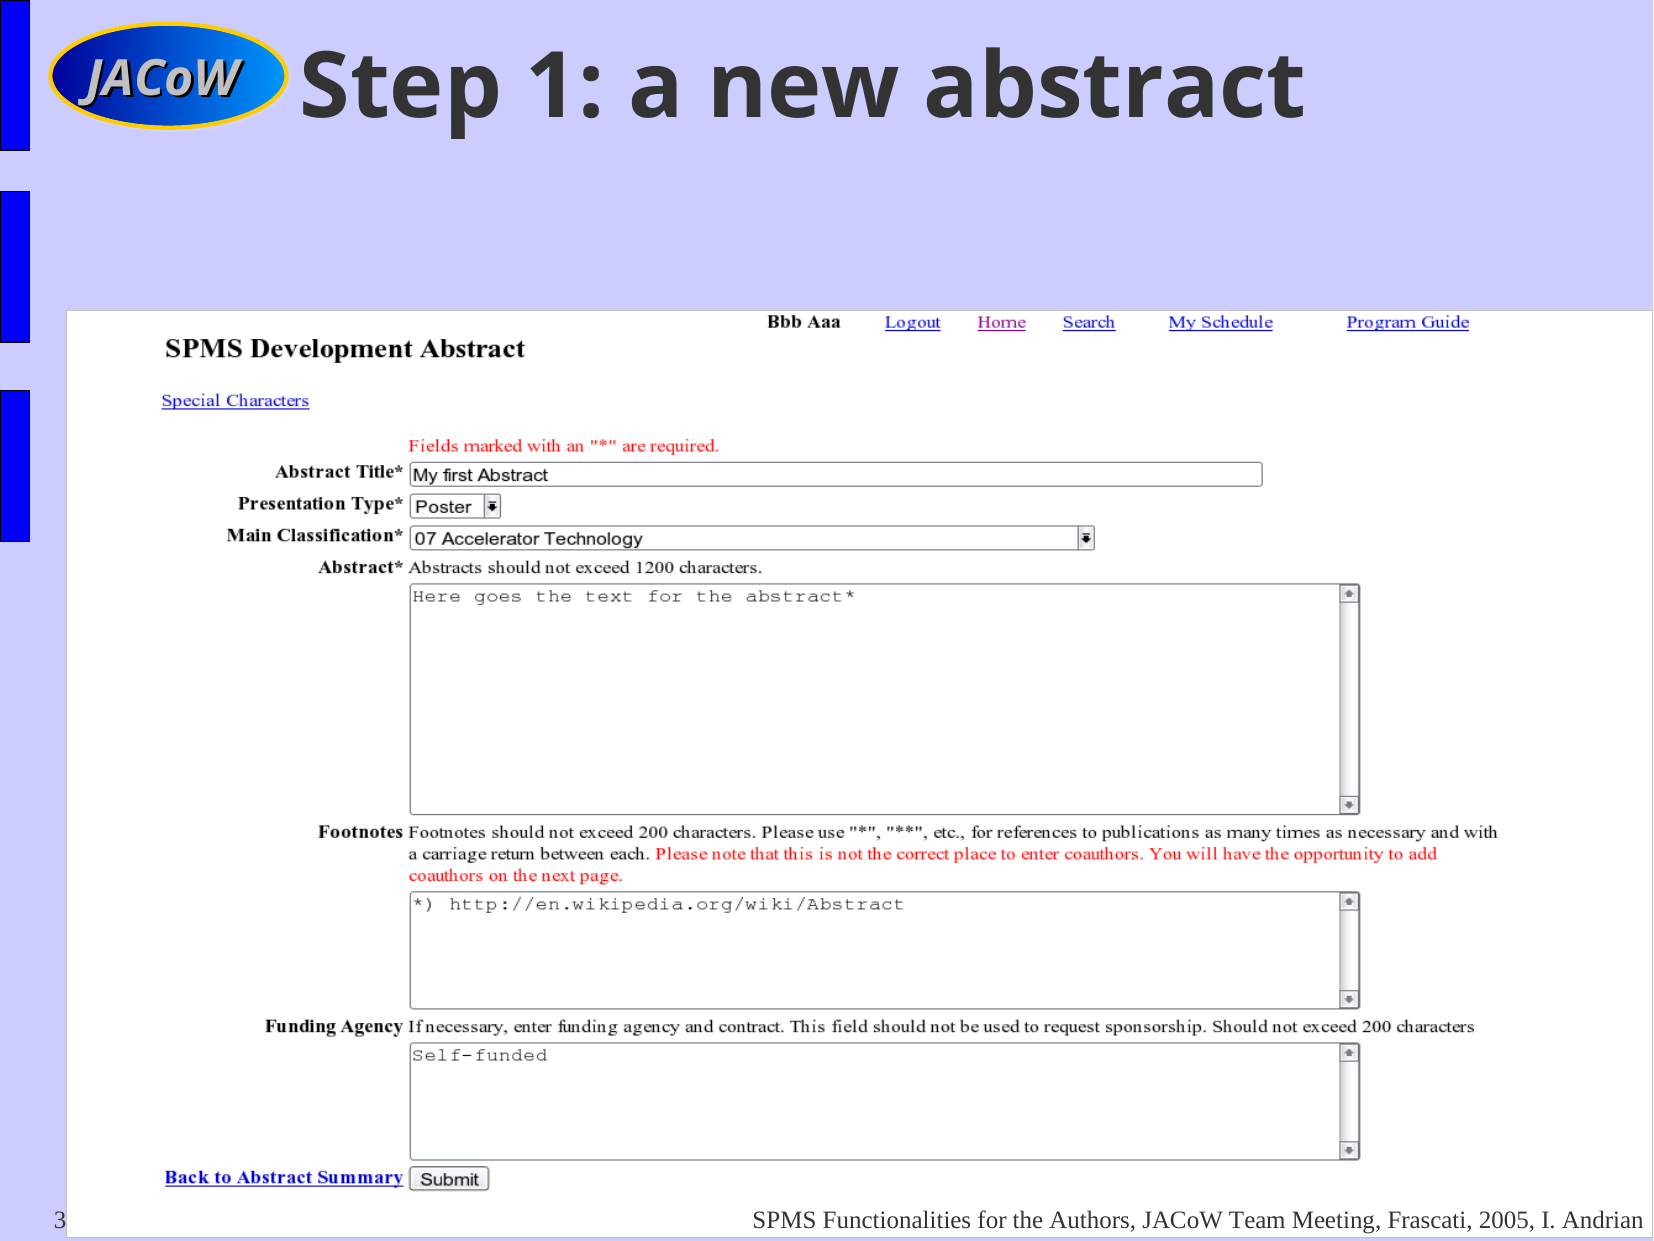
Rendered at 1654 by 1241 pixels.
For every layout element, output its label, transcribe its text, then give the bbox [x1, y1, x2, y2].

title Step 1: a new abstract [299, 19, 1650, 283]
picture [153, 313, 1516, 1197]
